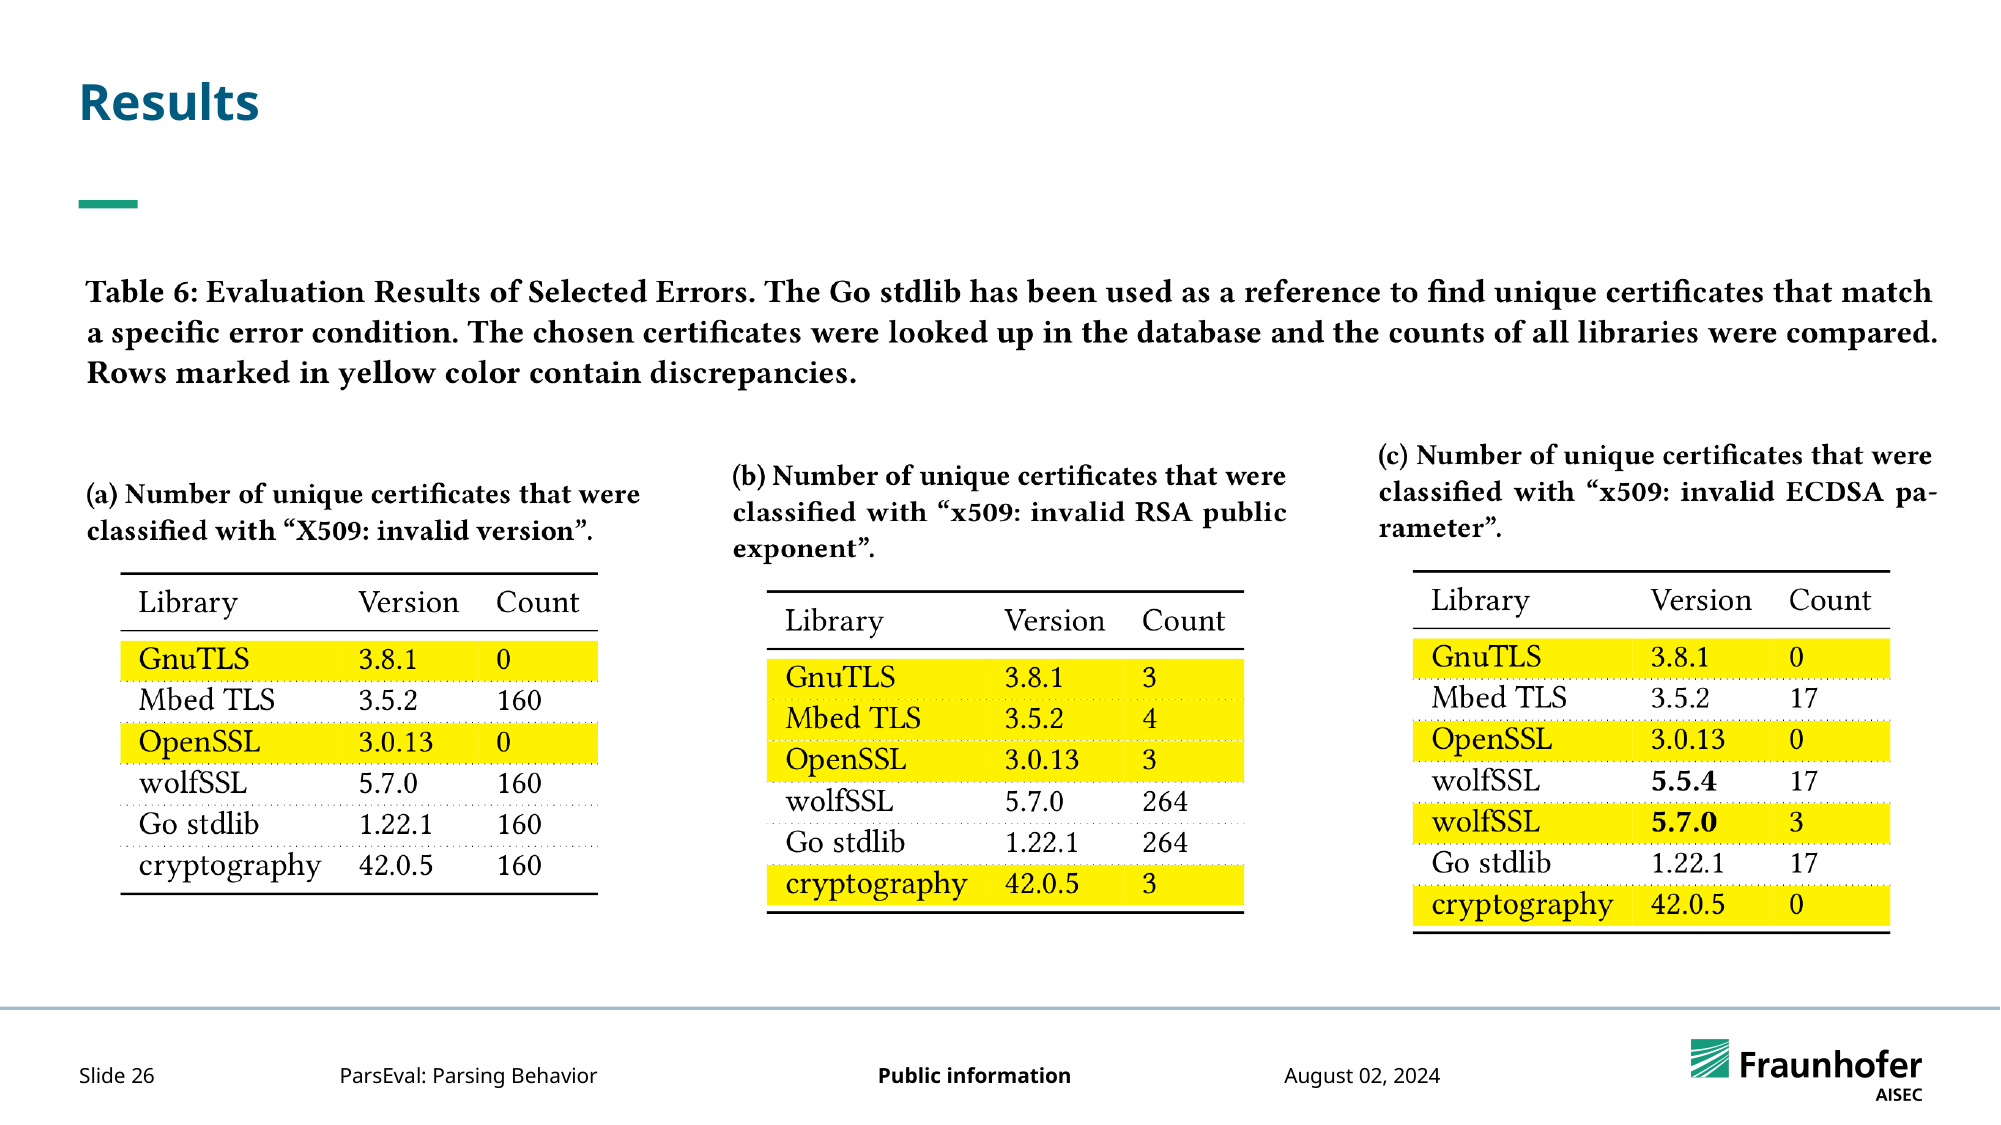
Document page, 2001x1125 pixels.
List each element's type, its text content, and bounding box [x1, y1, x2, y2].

title Results [78, 64, 1922, 128]
picture [57, 265, 1979, 950]
picture [1691, 1039, 1922, 1101]
